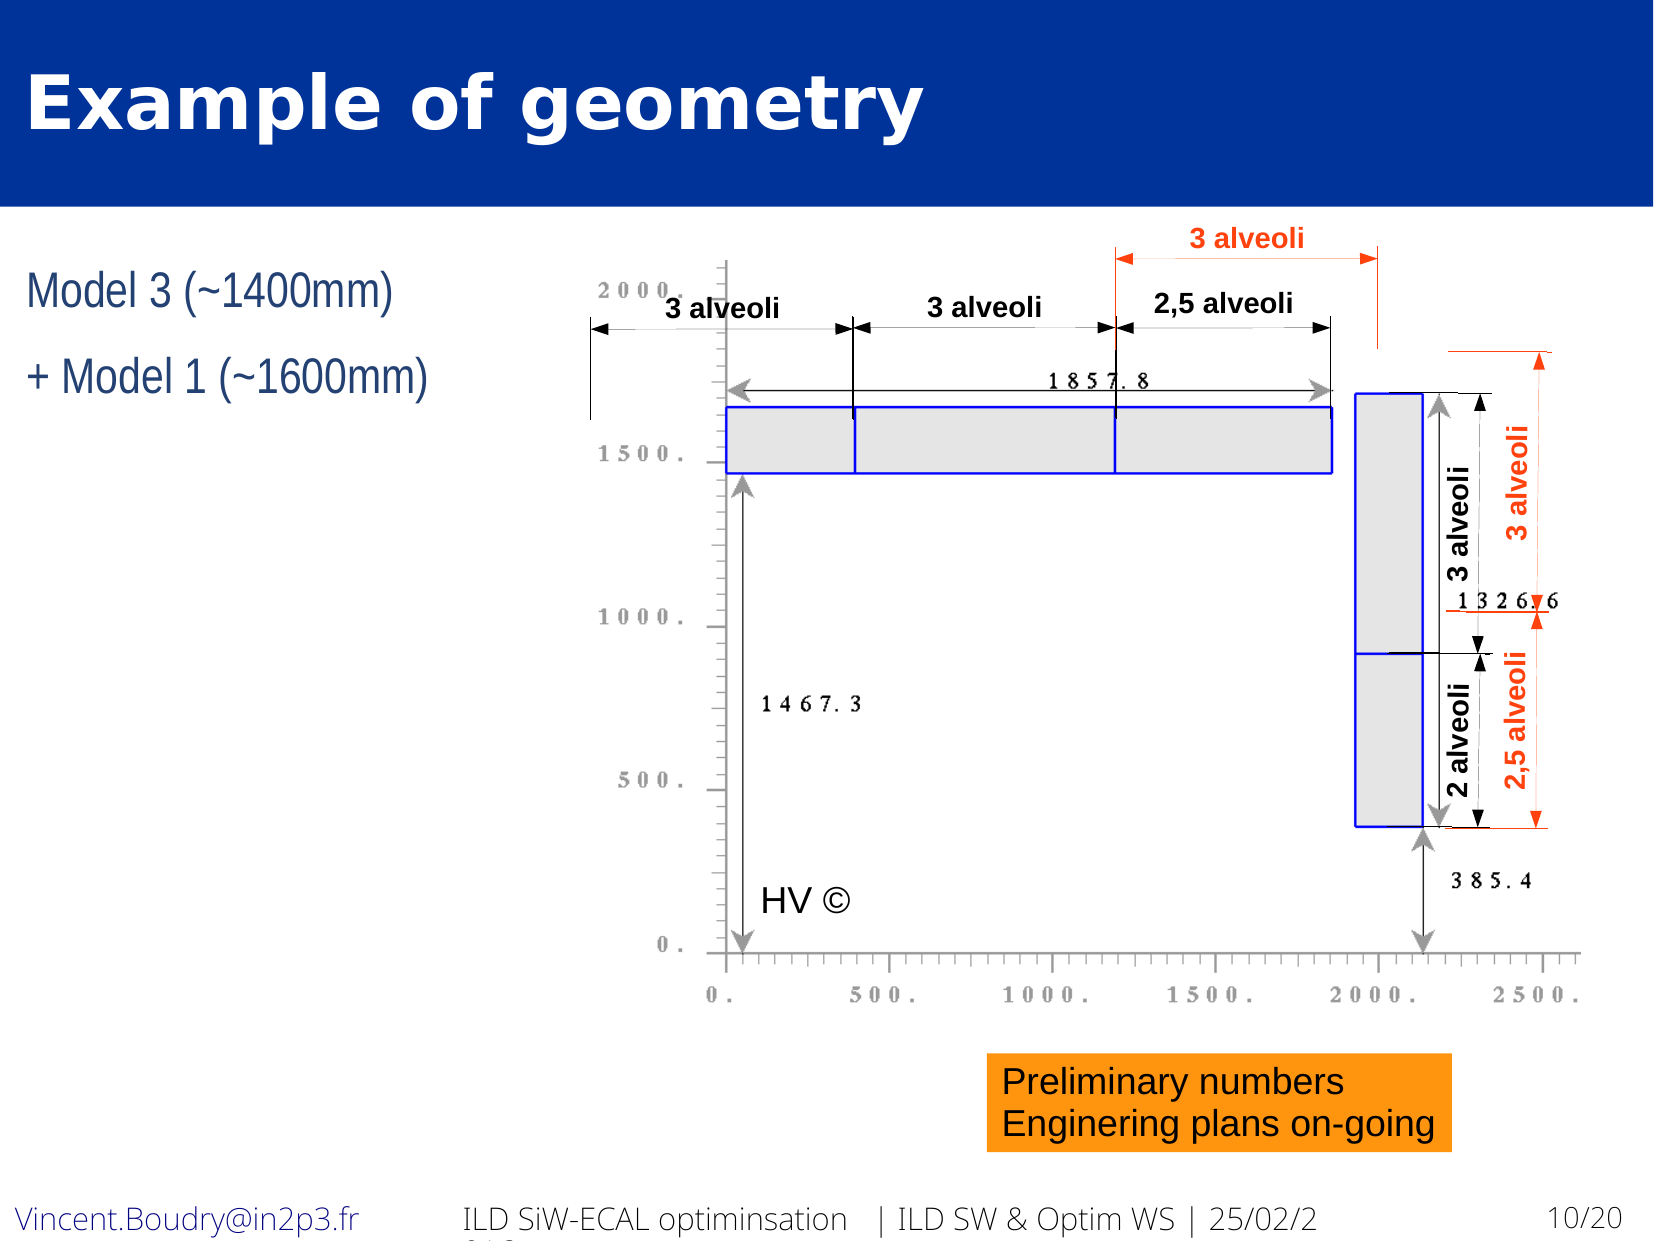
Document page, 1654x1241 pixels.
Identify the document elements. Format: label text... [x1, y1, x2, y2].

title Example of geometry [24, 17, 1635, 191]
text_box HV © [745, 872, 876, 930]
list Model 3 (~1400mm) + Model 1 (~1600mm) [26, 260, 1631, 1172]
text_box Preliminary numbers Enginering plans on-going [986, 1053, 1452, 1153]
picture [578, 260, 1581, 1038]
